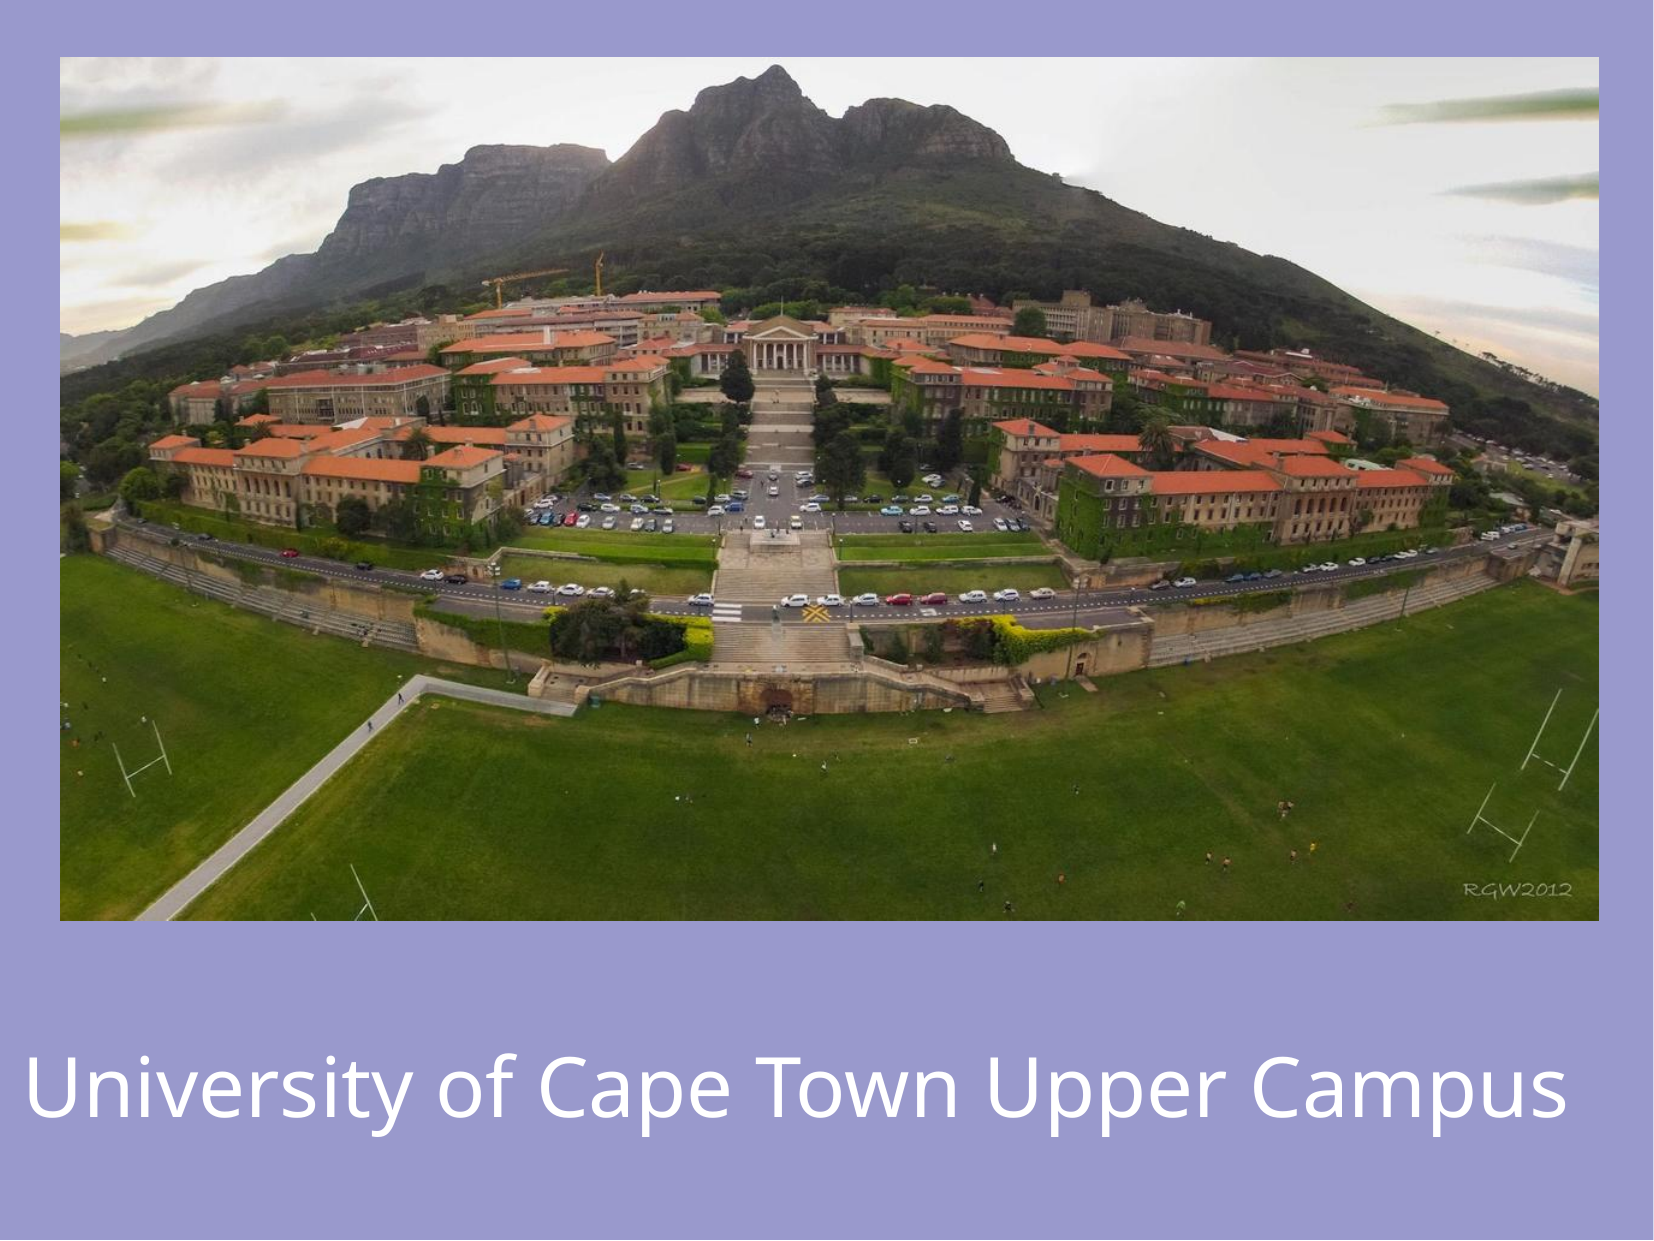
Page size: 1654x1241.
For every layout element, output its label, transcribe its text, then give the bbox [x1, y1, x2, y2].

text_box University of Cape Town Upper Campus [0, 1020, 1620, 1230]
picture [60, 57, 1599, 922]
